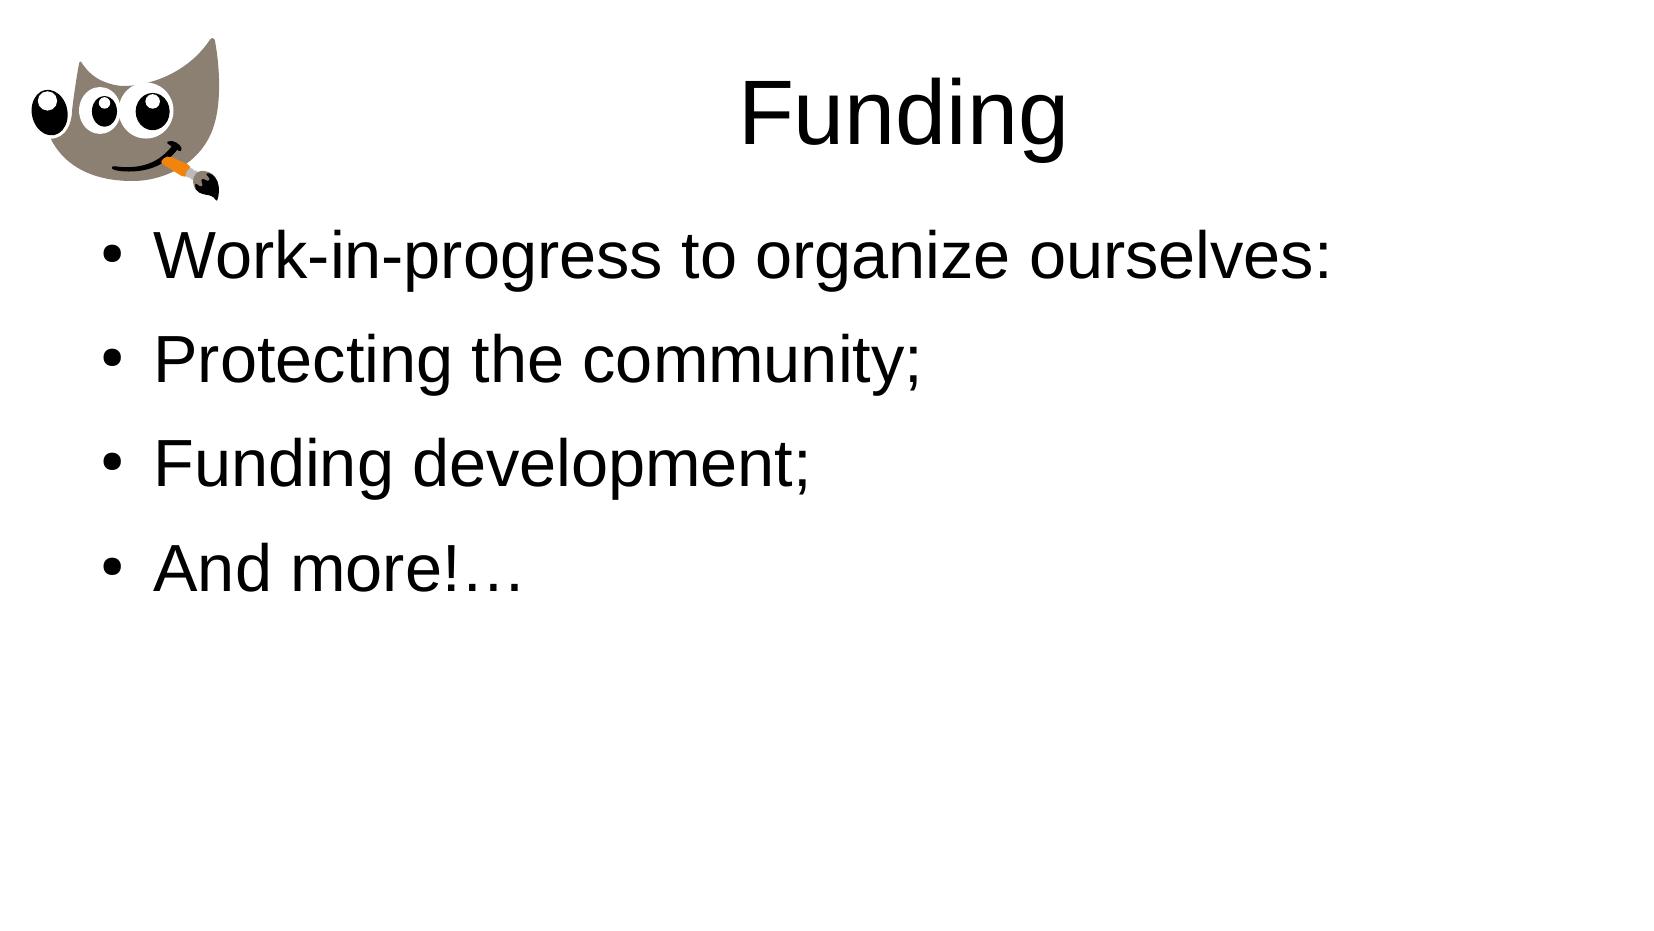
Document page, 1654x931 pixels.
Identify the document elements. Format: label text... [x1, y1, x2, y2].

title Funding [232, 37, 1576, 188]
list Work-in-progress to organize ourselves: Protecting the community; Funding development; And more!… [82, 217, 1571, 758]
